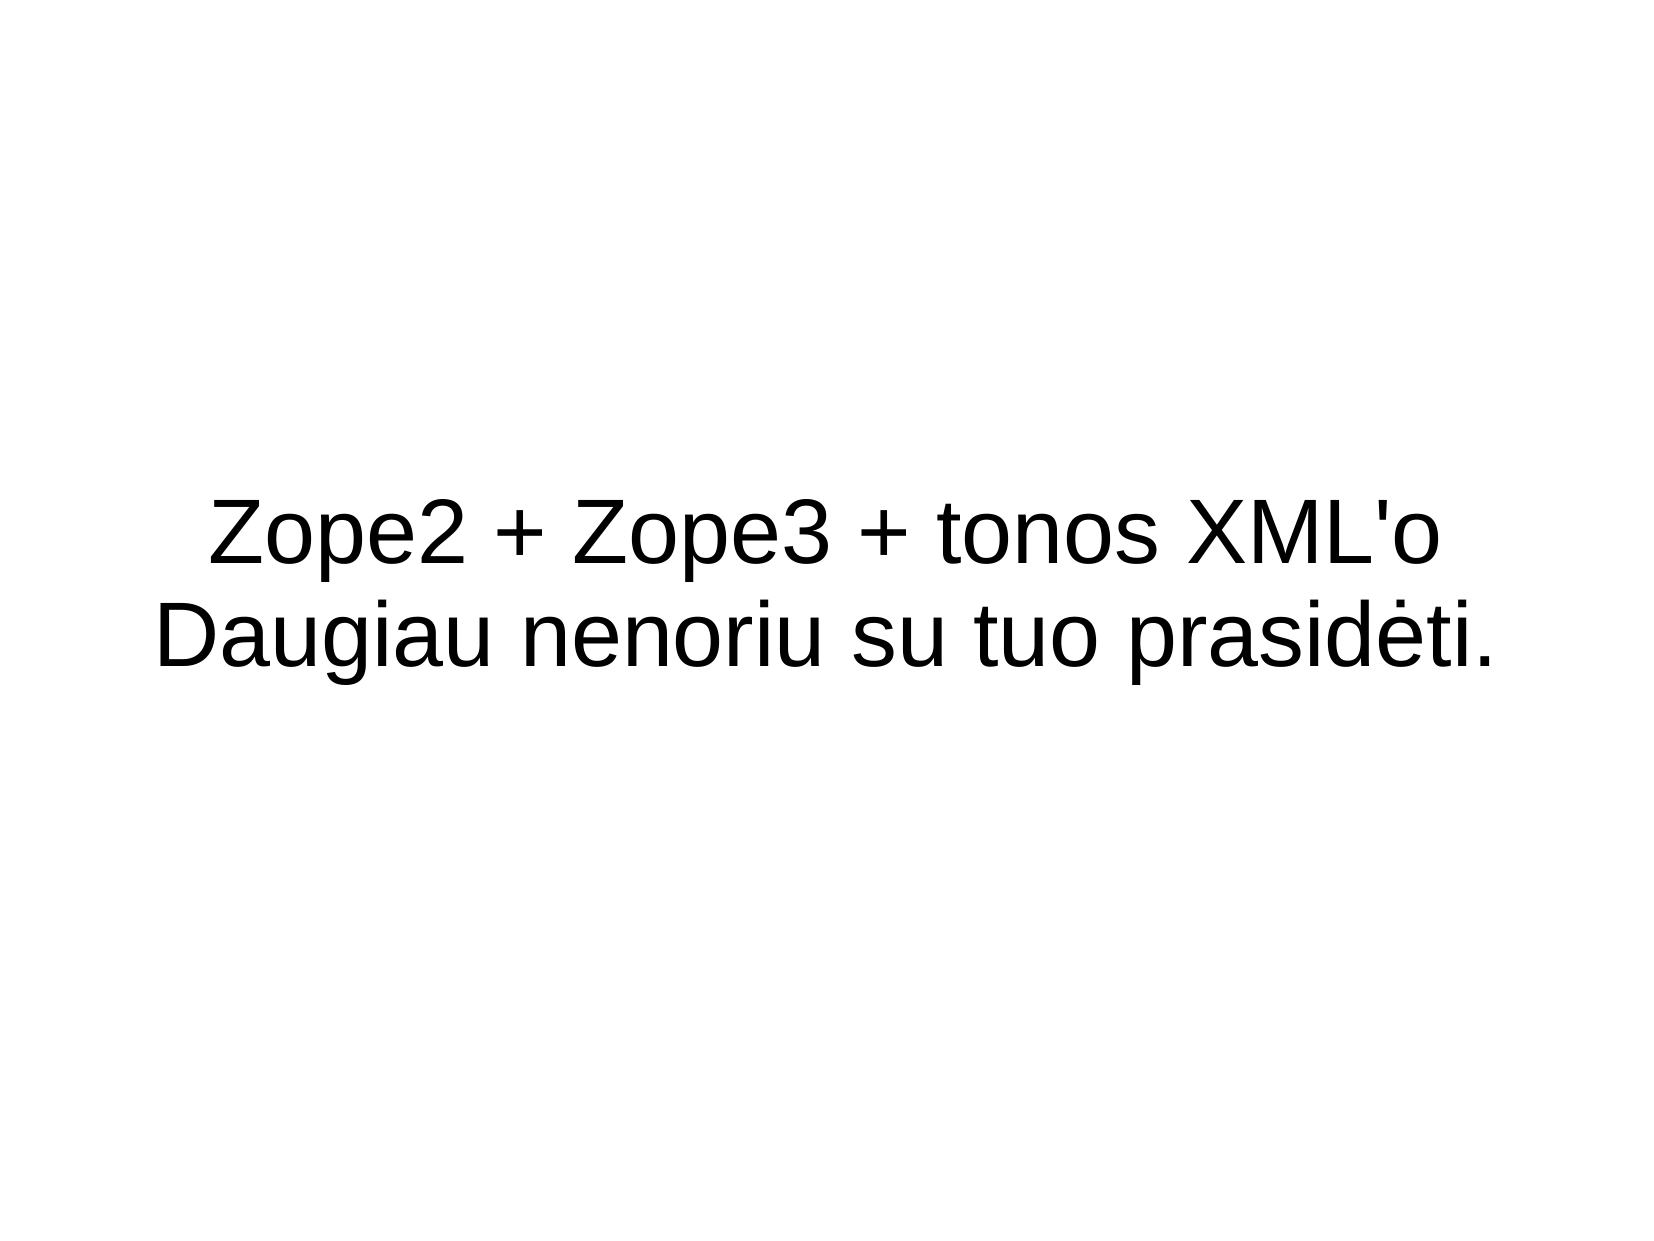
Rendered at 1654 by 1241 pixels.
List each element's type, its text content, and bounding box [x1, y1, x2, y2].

title Zope2 + Zope3 + tonos XML'o Daugiau nenoriu su tuo prasidėti. [82, 480, 1571, 686]
